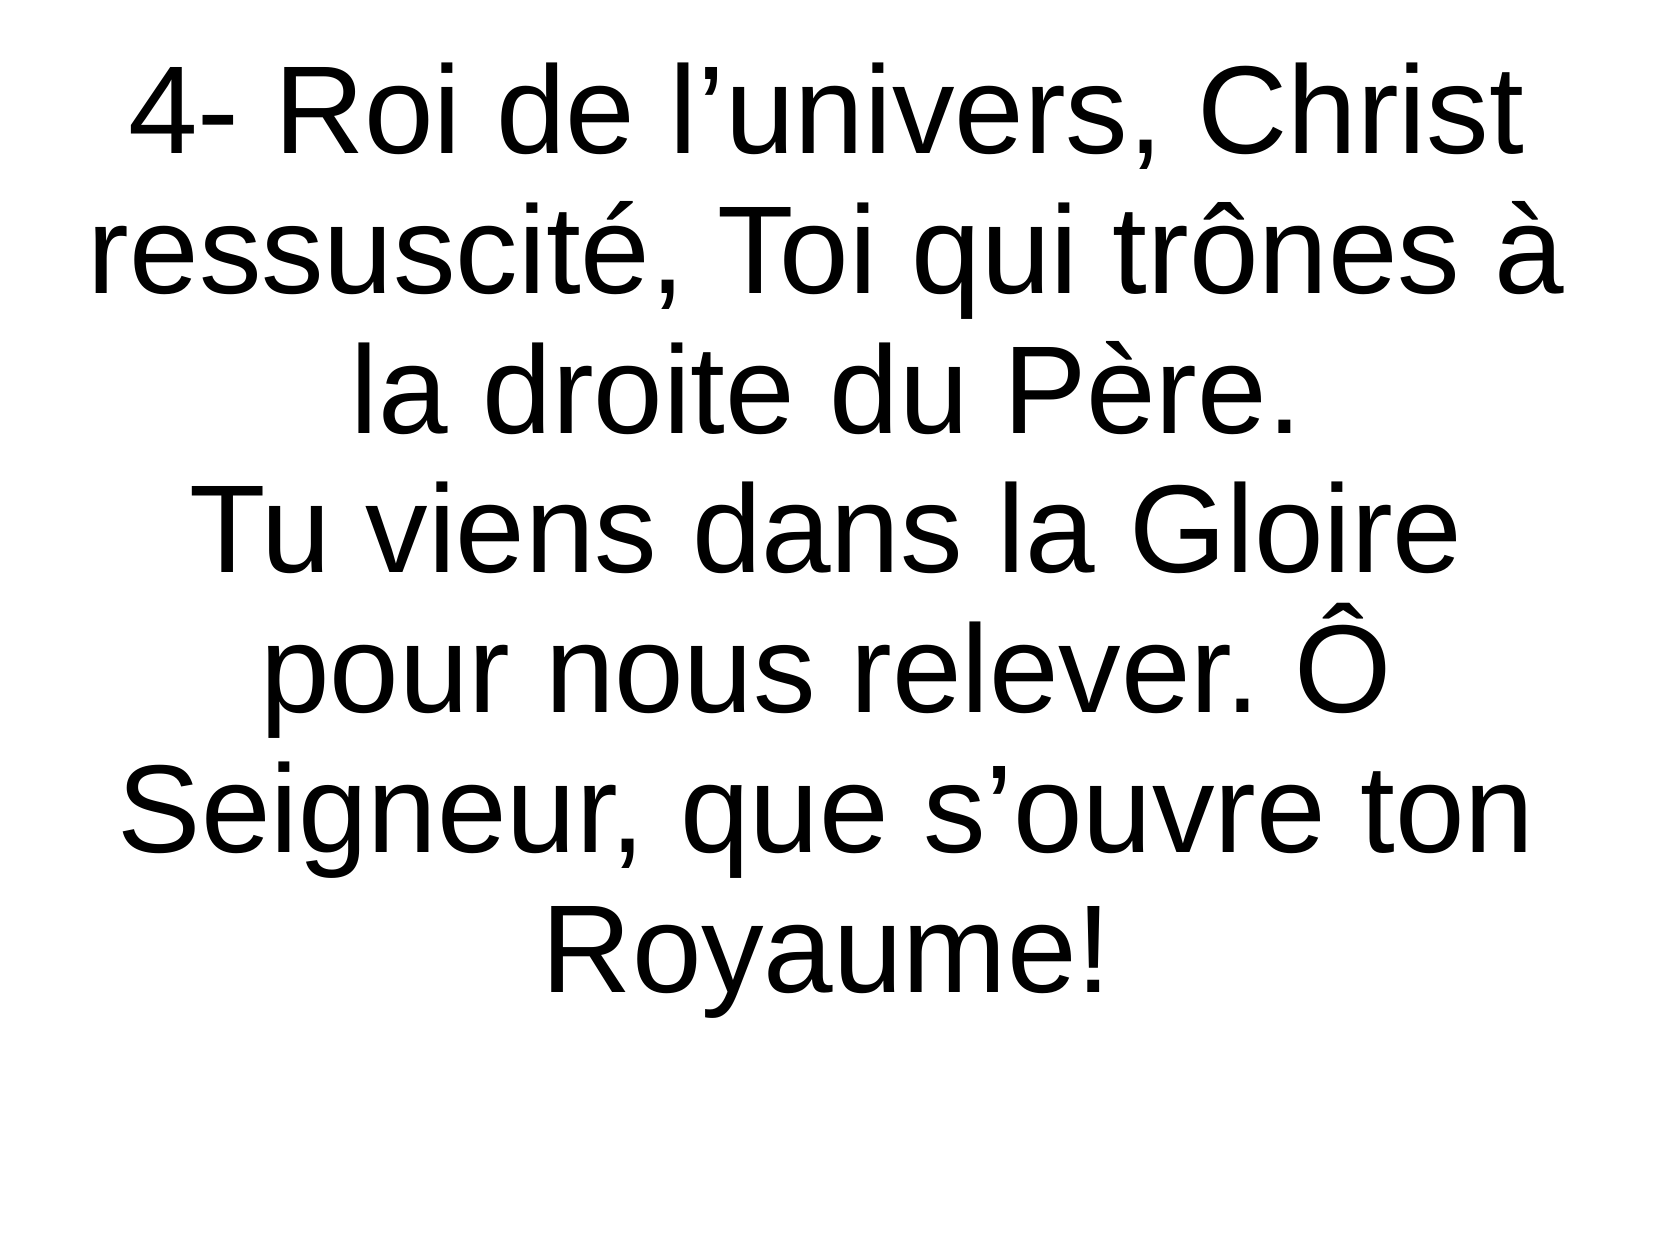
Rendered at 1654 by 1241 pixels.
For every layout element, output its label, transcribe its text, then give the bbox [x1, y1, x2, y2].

subtitle 4- Roi de l’univers, Christ ressuscité, Toi qui trônes à la droite du Père. Tu viens dans la Gloire pour nous relever. Ô Seigneur, que s’ouvre ton Royaume! [82, 40, 1571, 1019]
